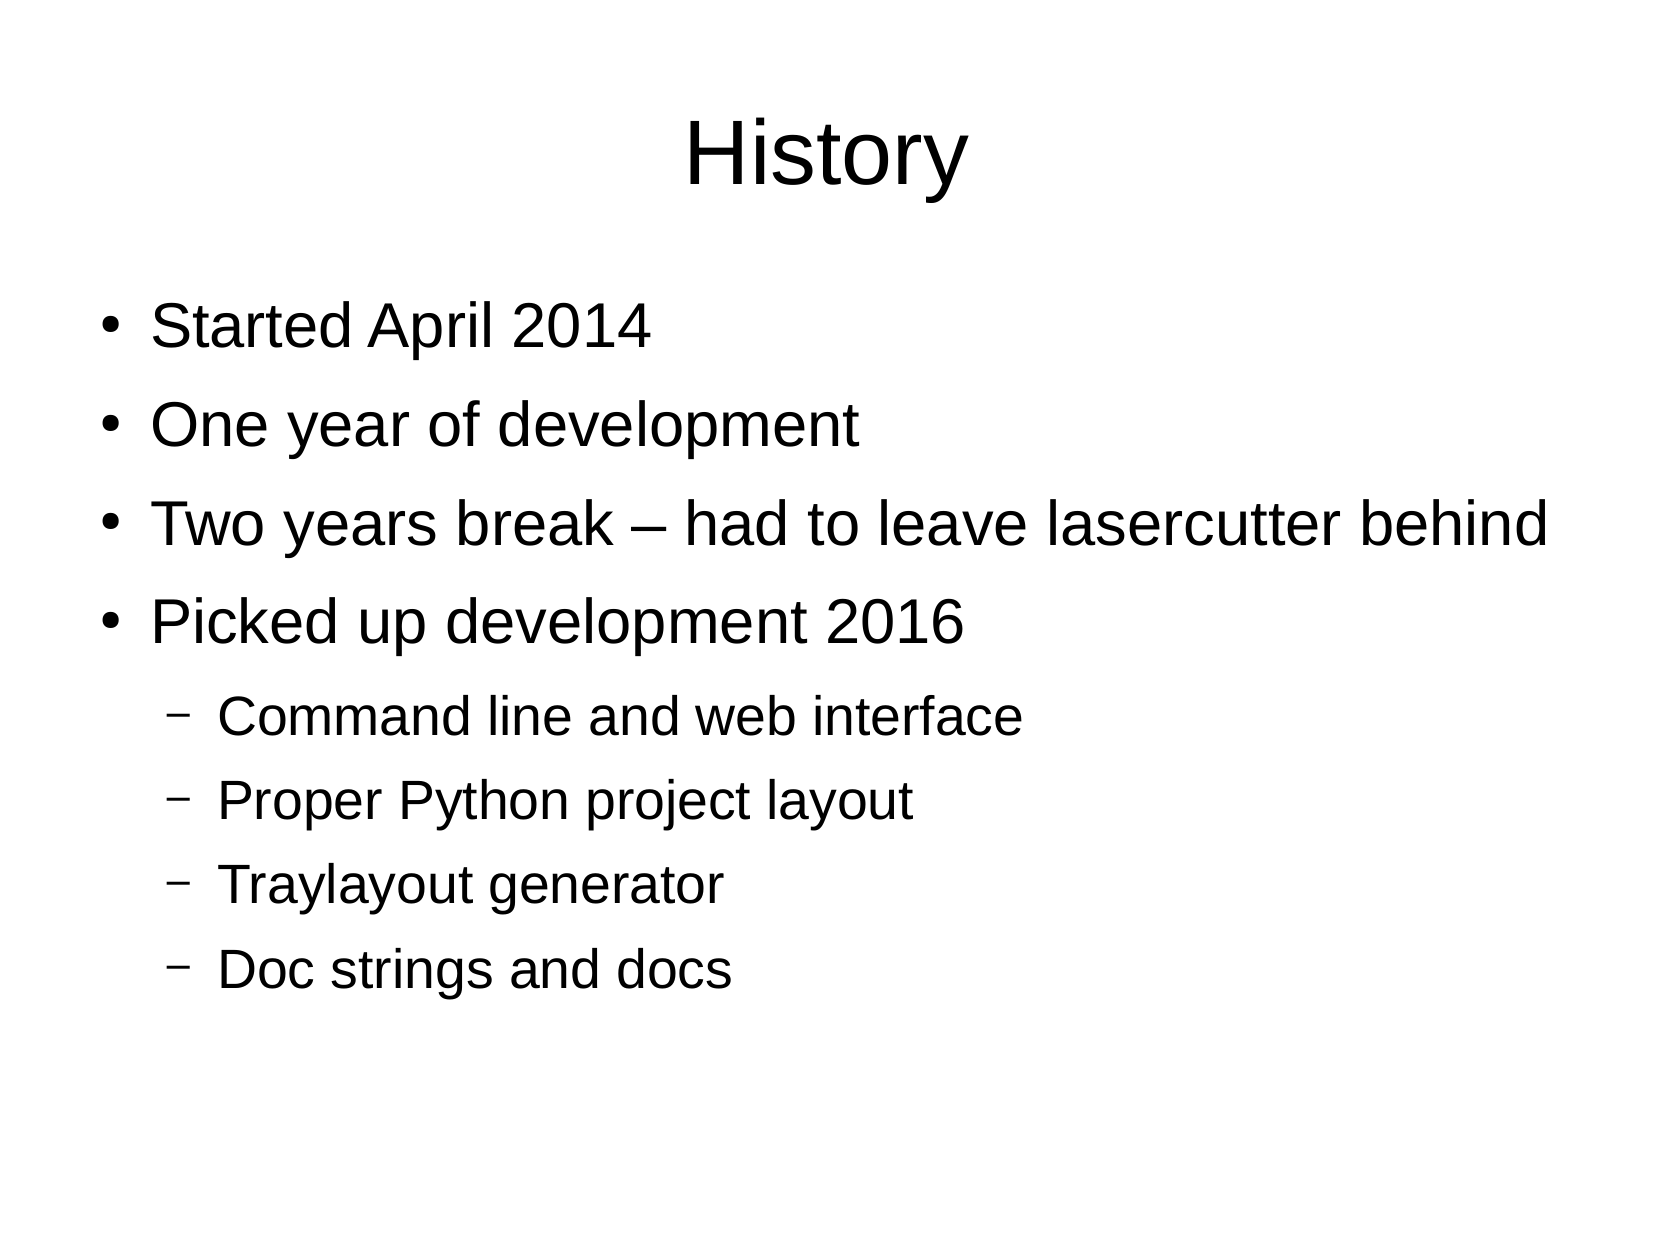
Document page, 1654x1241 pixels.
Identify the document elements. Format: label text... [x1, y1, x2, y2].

title History [82, 49, 1571, 257]
list Started April 2014 One year of development Two years break – had to leave lasercutter behind Picked up development 2016 Command line and web interface Proper Python project layout Traylayout generator Doc strings and docs [82, 290, 1571, 1010]
